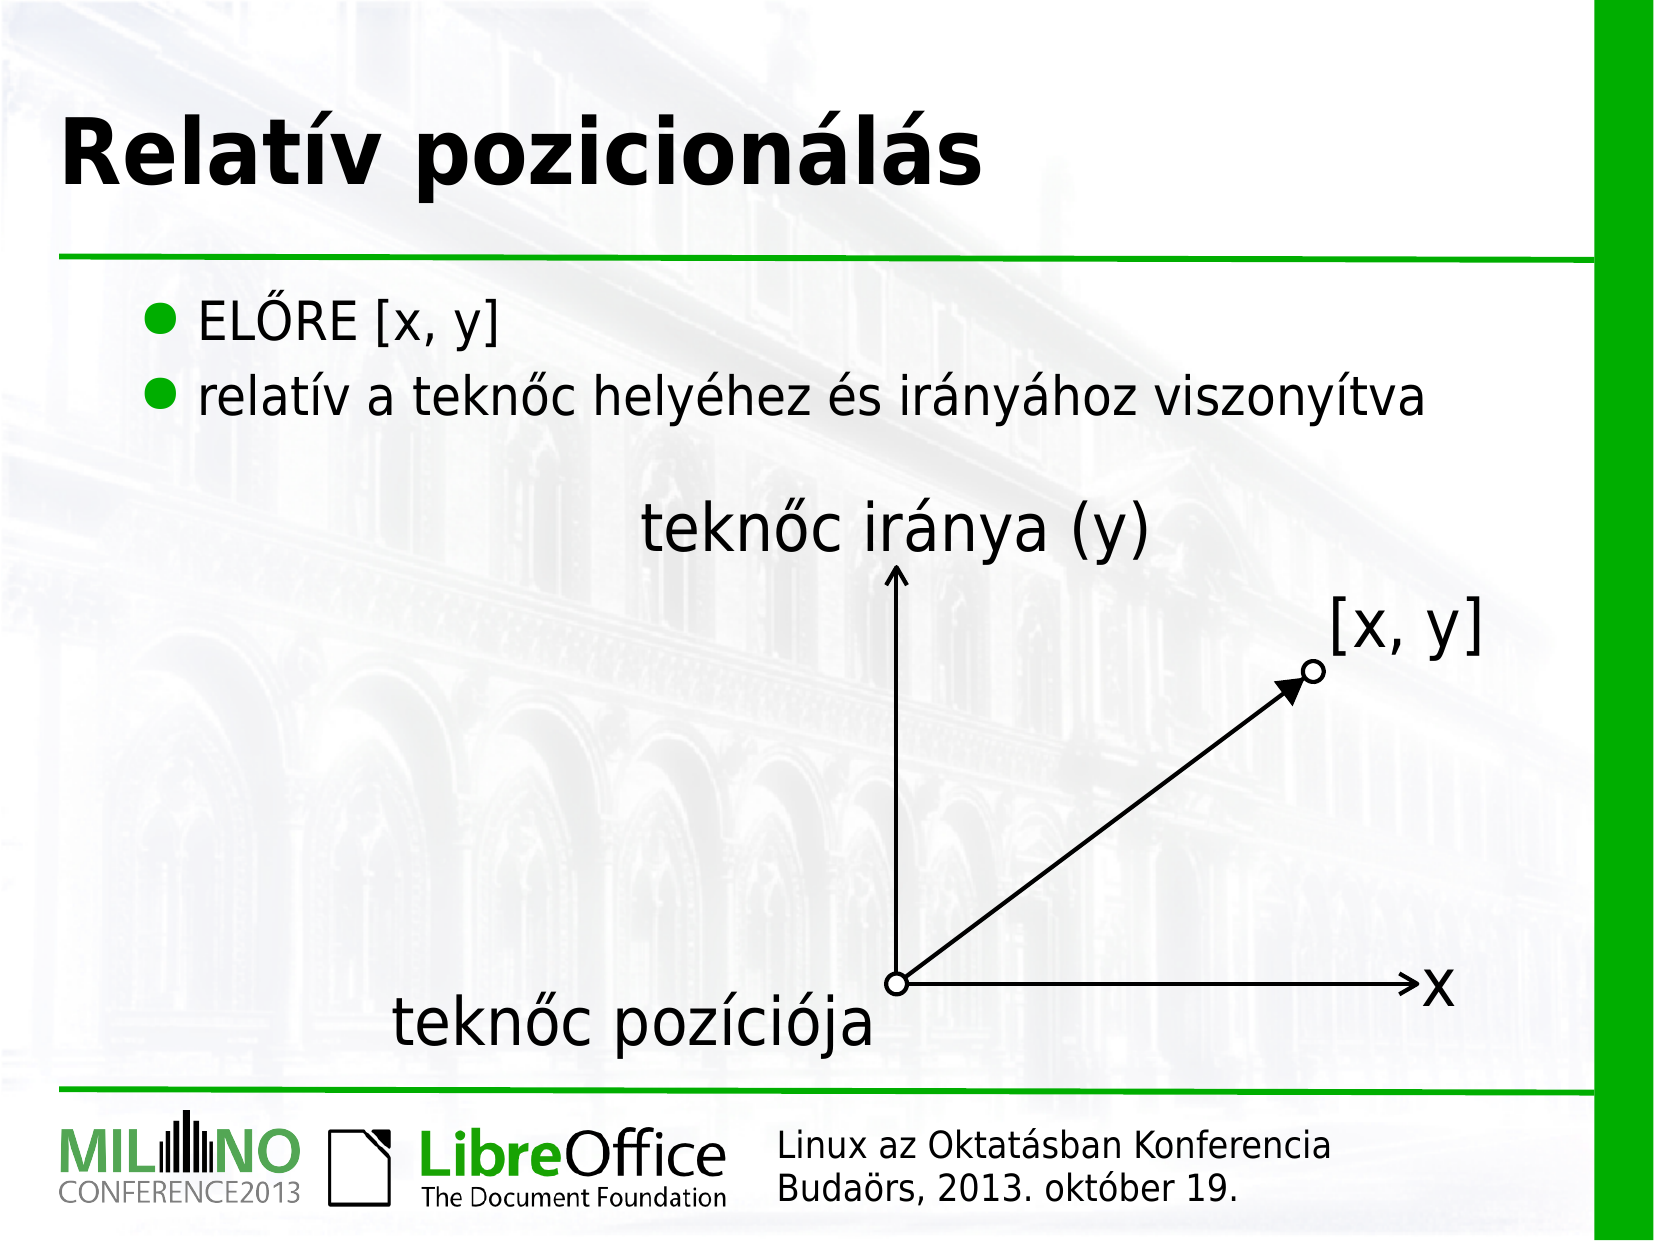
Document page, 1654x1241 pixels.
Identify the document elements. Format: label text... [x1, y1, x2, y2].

text_box [1273, 661, 1324, 707]
text_box teknőc pozíciója [476, 983, 897, 1062]
list ELŐRE [x, y] relatív a teknőc helyéhez és irányához viszonyítva [35, 290, 1524, 1010]
picture [1, 0, 1594, 1241]
text_box [886, 973, 908, 995]
text_box [x, y] [1328, 585, 1485, 664]
title Relatív pozicionálás [59, 49, 1548, 257]
text_box teknőc iránya (y) [633, 489, 1160, 568]
text_box x [1420, 944, 1457, 1023]
